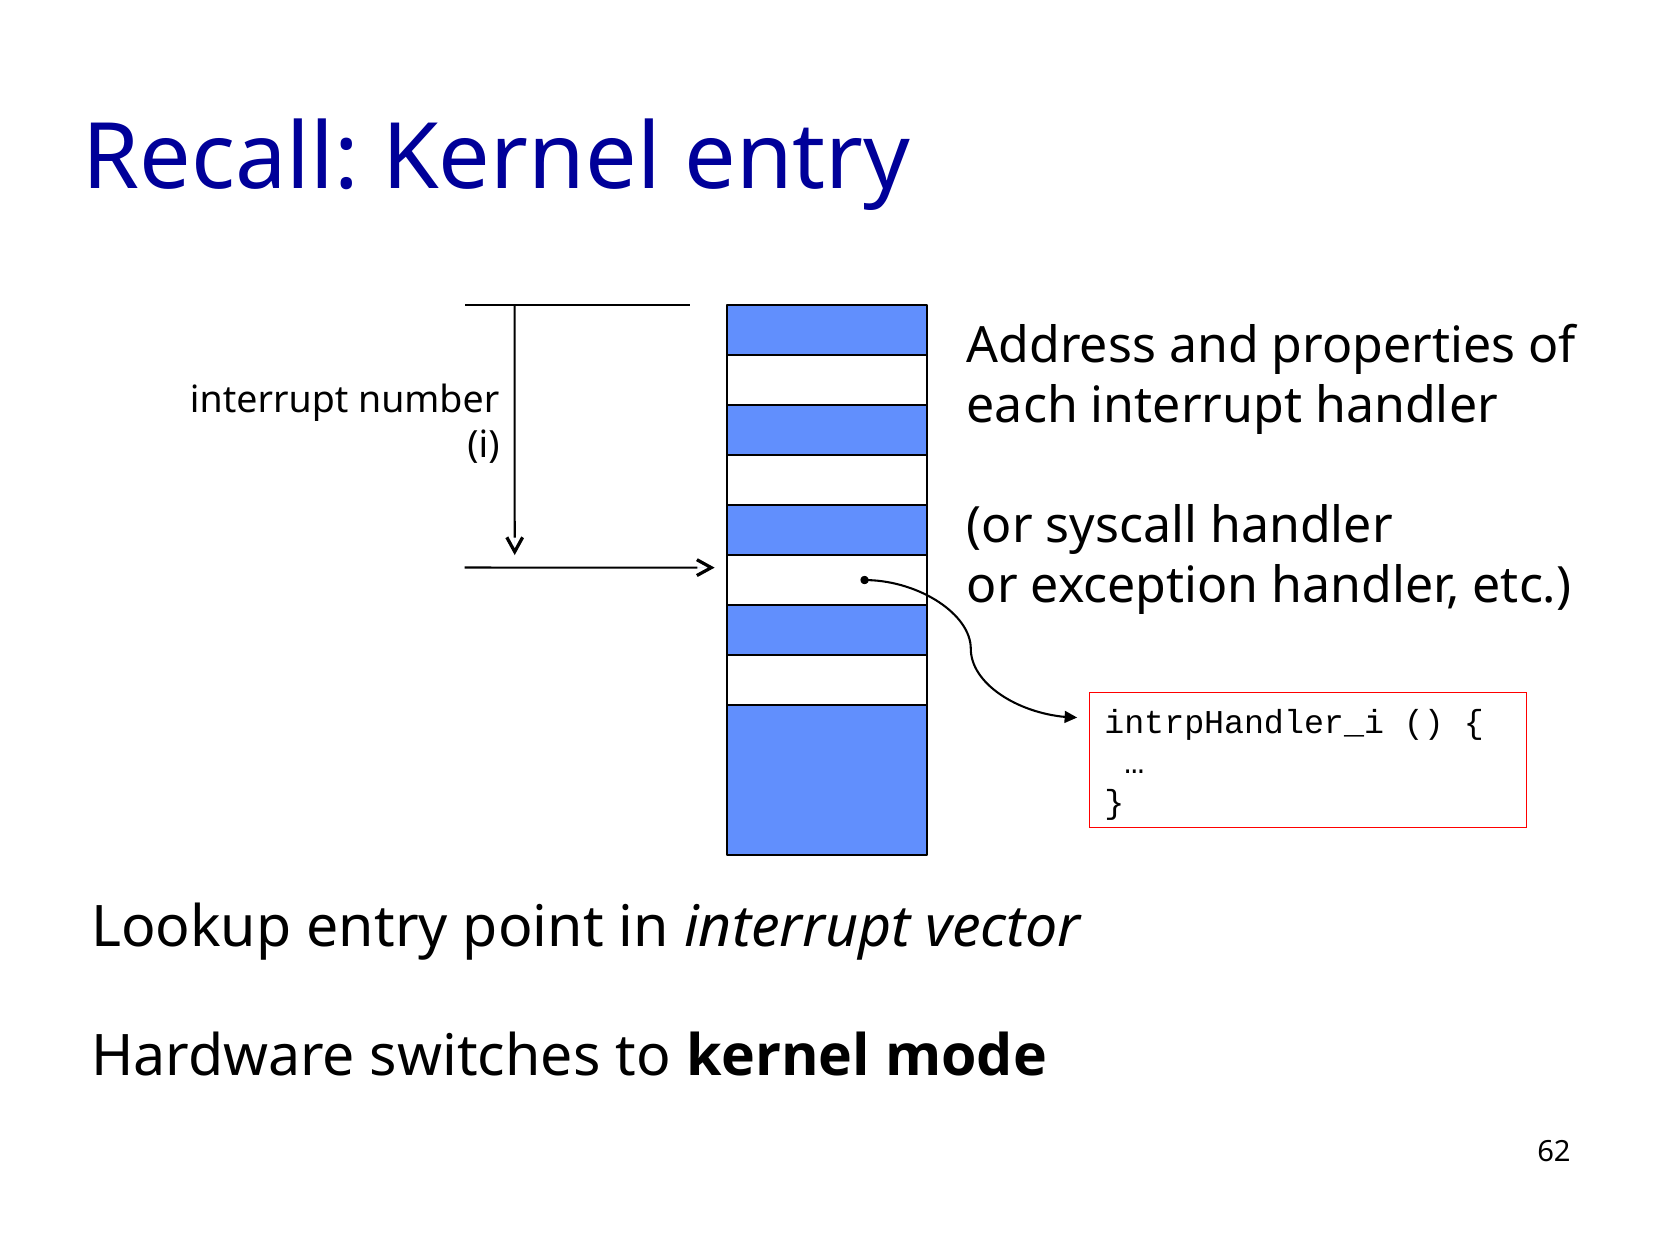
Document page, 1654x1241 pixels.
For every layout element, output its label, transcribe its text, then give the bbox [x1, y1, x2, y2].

title Recall: Kernel entry [82, 49, 1571, 257]
list Lookup entry point in interrupt vector Hardware switches to kernel mode [60, 885, 1571, 1096]
text_box [727, 305, 928, 856]
text_box interrupt number (i) [175, 367, 515, 473]
text_box intrpHandler_i () { … } [1089, 692, 1527, 828]
text_box Address and properties of each interrupt handler (or syscall handler or exception handler, etc.) [952, 305, 1646, 620]
